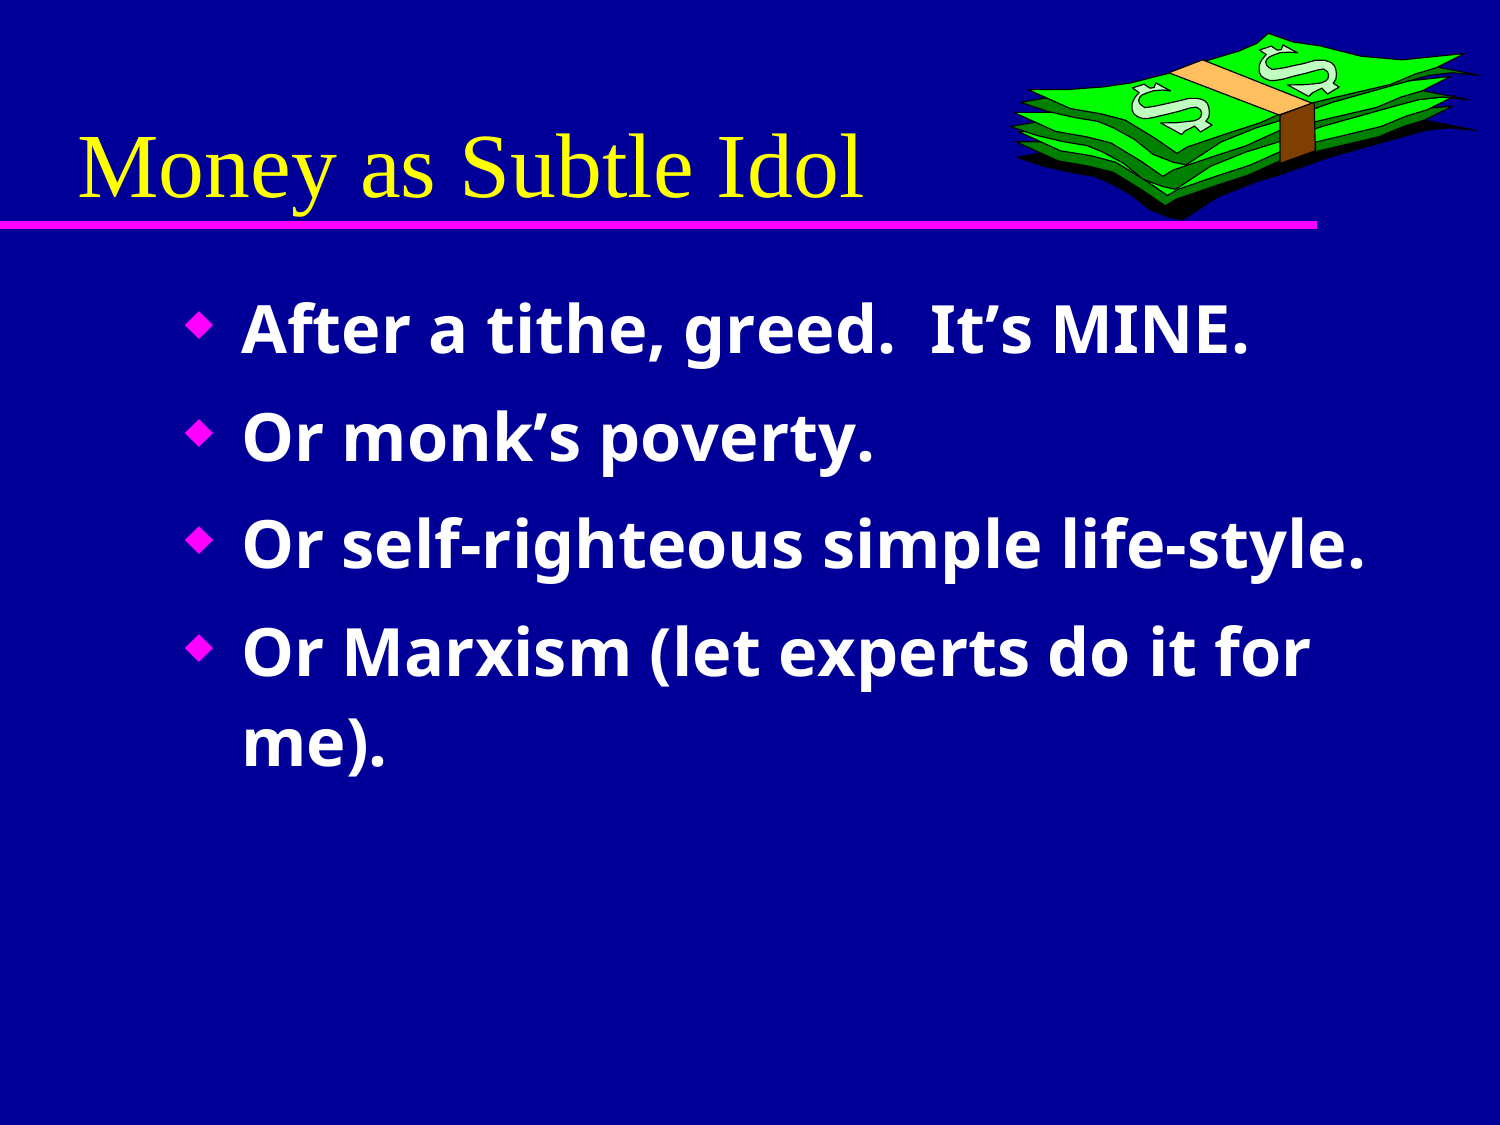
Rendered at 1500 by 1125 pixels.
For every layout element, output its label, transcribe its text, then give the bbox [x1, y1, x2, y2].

title Money as Subtle Idol [62, 43, 1005, 225]
list After a tithe, greed. It’s MINE. Or monk’s poverty. Or self-righteous simple life-style. Or Marxism (let experts do it for me). [169, 275, 1438, 951]
picture [1005, 29, 1483, 225]
